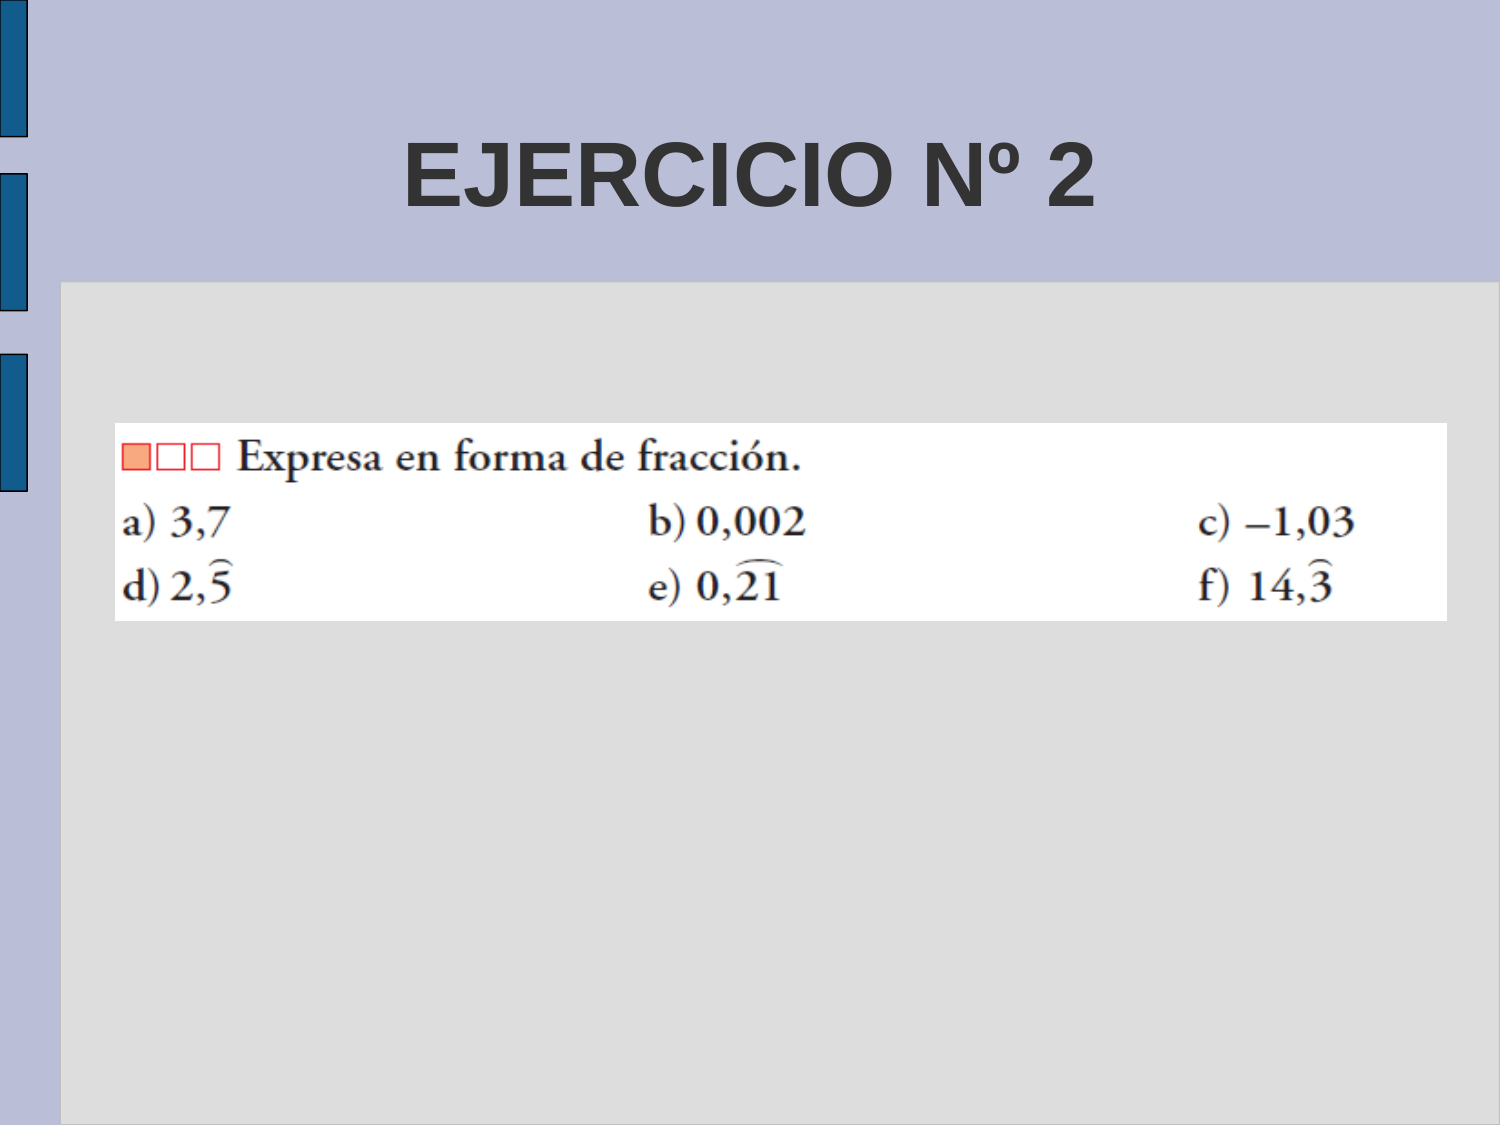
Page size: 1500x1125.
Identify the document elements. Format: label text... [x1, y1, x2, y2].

title EJERCICIO Nº 2 [110, 80, 1391, 271]
picture [115, 423, 1447, 621]
